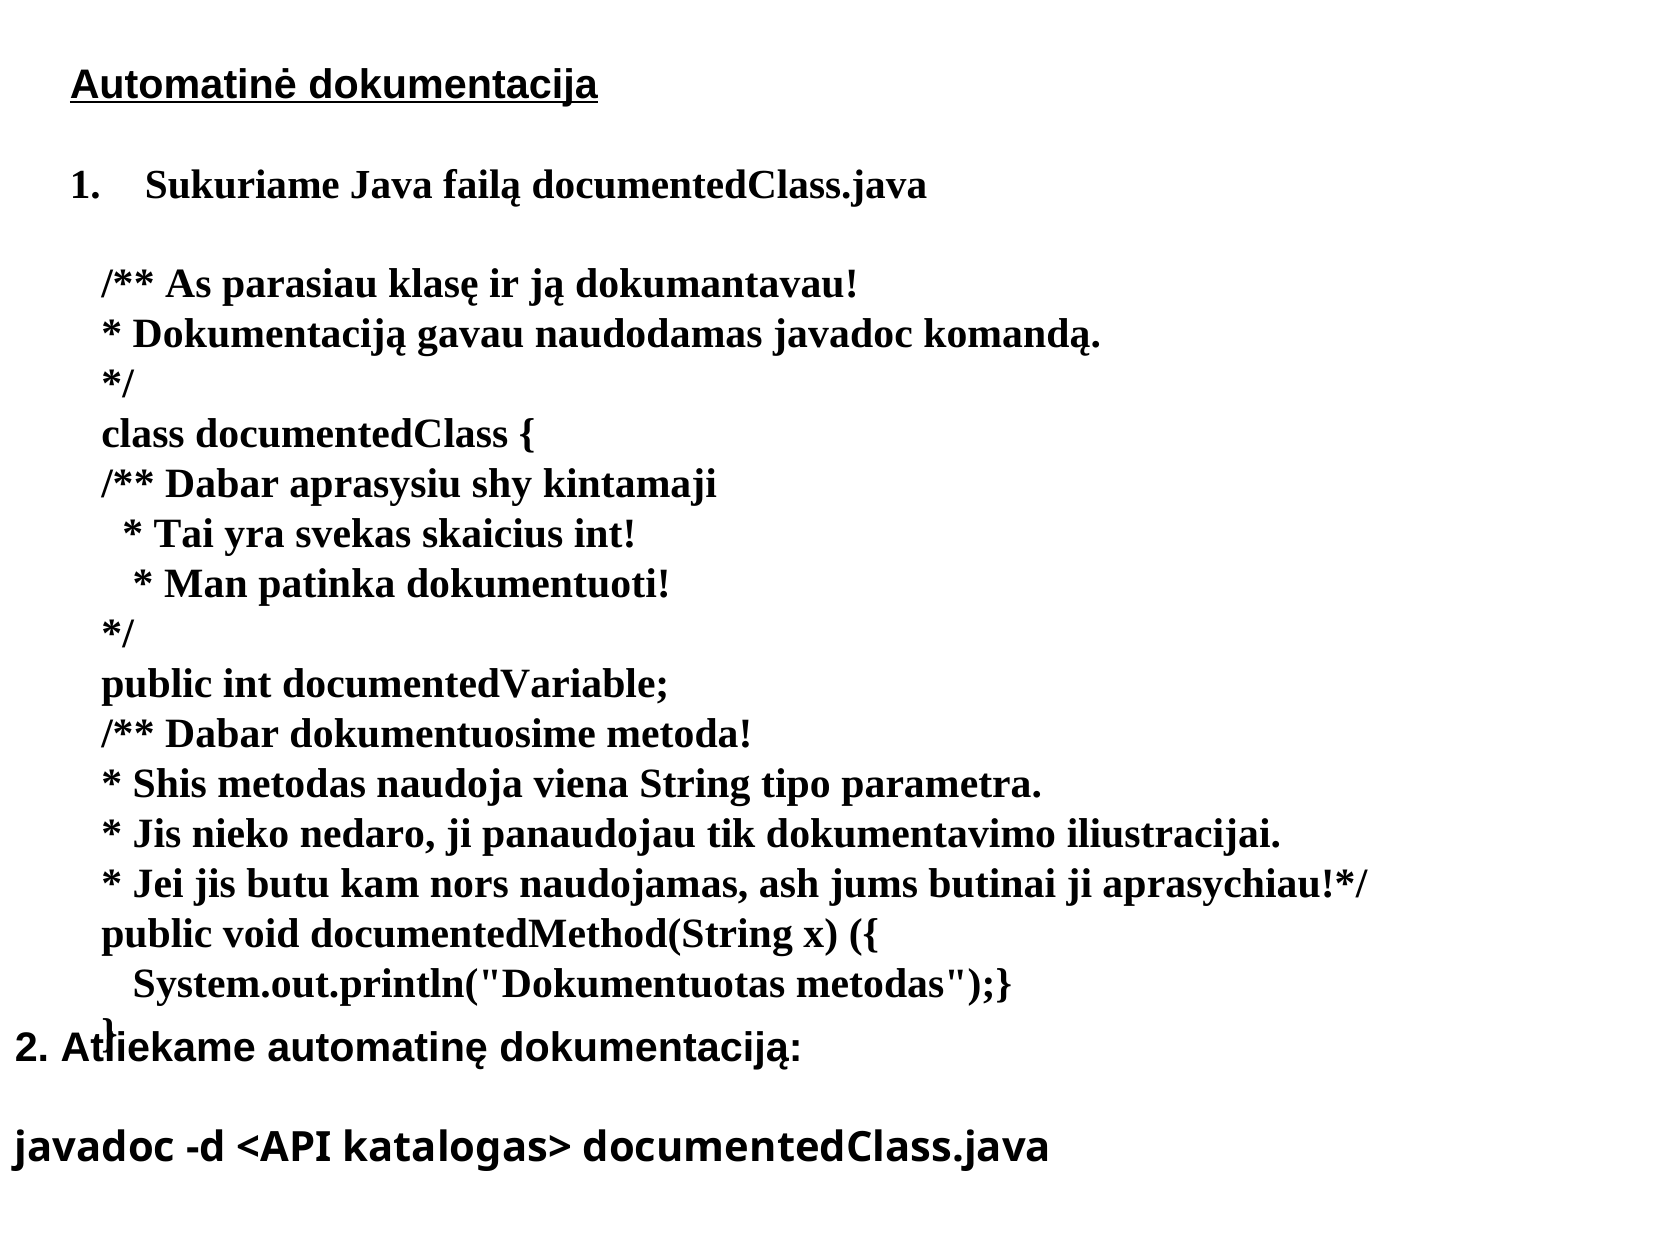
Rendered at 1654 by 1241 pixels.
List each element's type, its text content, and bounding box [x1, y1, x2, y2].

text_box Automatinė dokumentacija Sukuriame Java failą documentedClass.java /** As parasiau klasę ir ją dokumantavau! * Dokumentaciją gavau naudodamas javadoc komandą. */ class documentedClass { /** Dabar aprasysiu shy kintamaji * Tai yra svekas skaicius int! * Man patinka dokumentuoti! */ public int documentedVariable; /** Dabar dokumentuosime metoda! * Shis metodas naudoja viena String tipo parametra. * Jis nieko nedaro, ji panaudojau tik dokumentavimo iliustracijai. * Jei jis butu kam nors naudojamas, ash jums butinai ji aprasychiau!*/ public void documentedMethod(String x) ({ System.out.println("Dokumentuotas metodas");} } [54, 0, 1654, 1012]
text_box 2. Atliekame automatinę dokumentaciją: javadoc -d <API katalogas> documentedClass.java [0, 1012, 1654, 1228]
